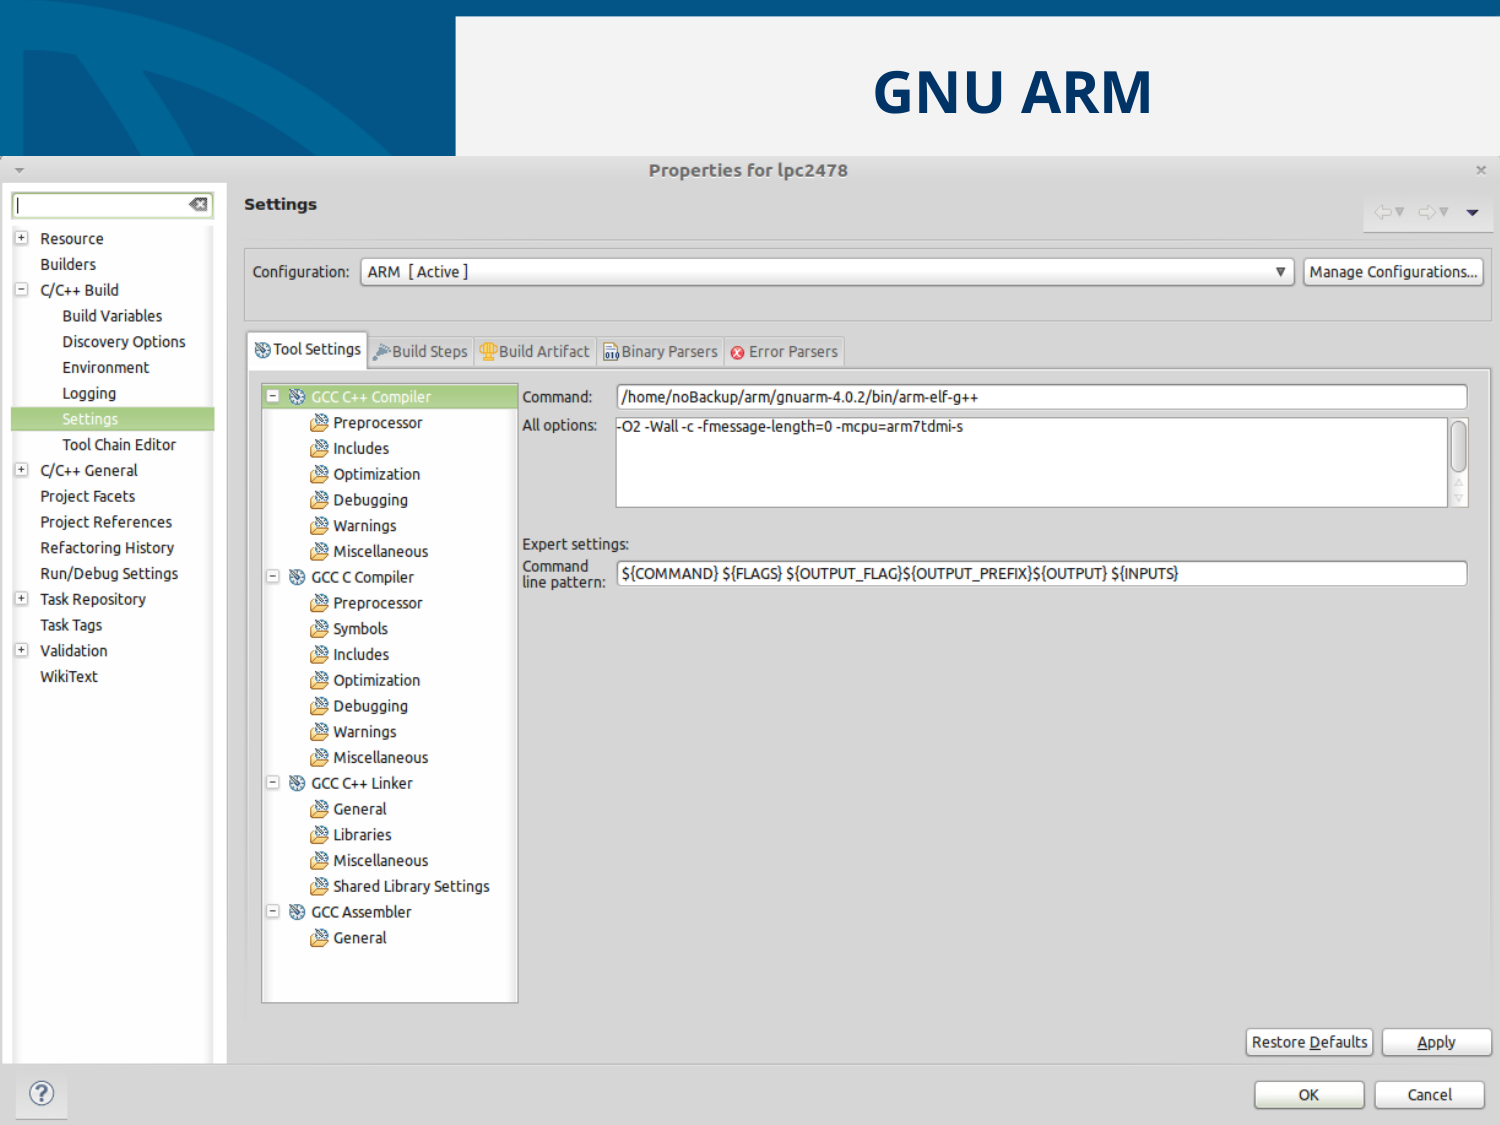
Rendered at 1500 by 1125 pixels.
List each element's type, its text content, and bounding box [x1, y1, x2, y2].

title GNU ARM [467, 14, 1490, 156]
picture [0, 0, 1500, 1125]
